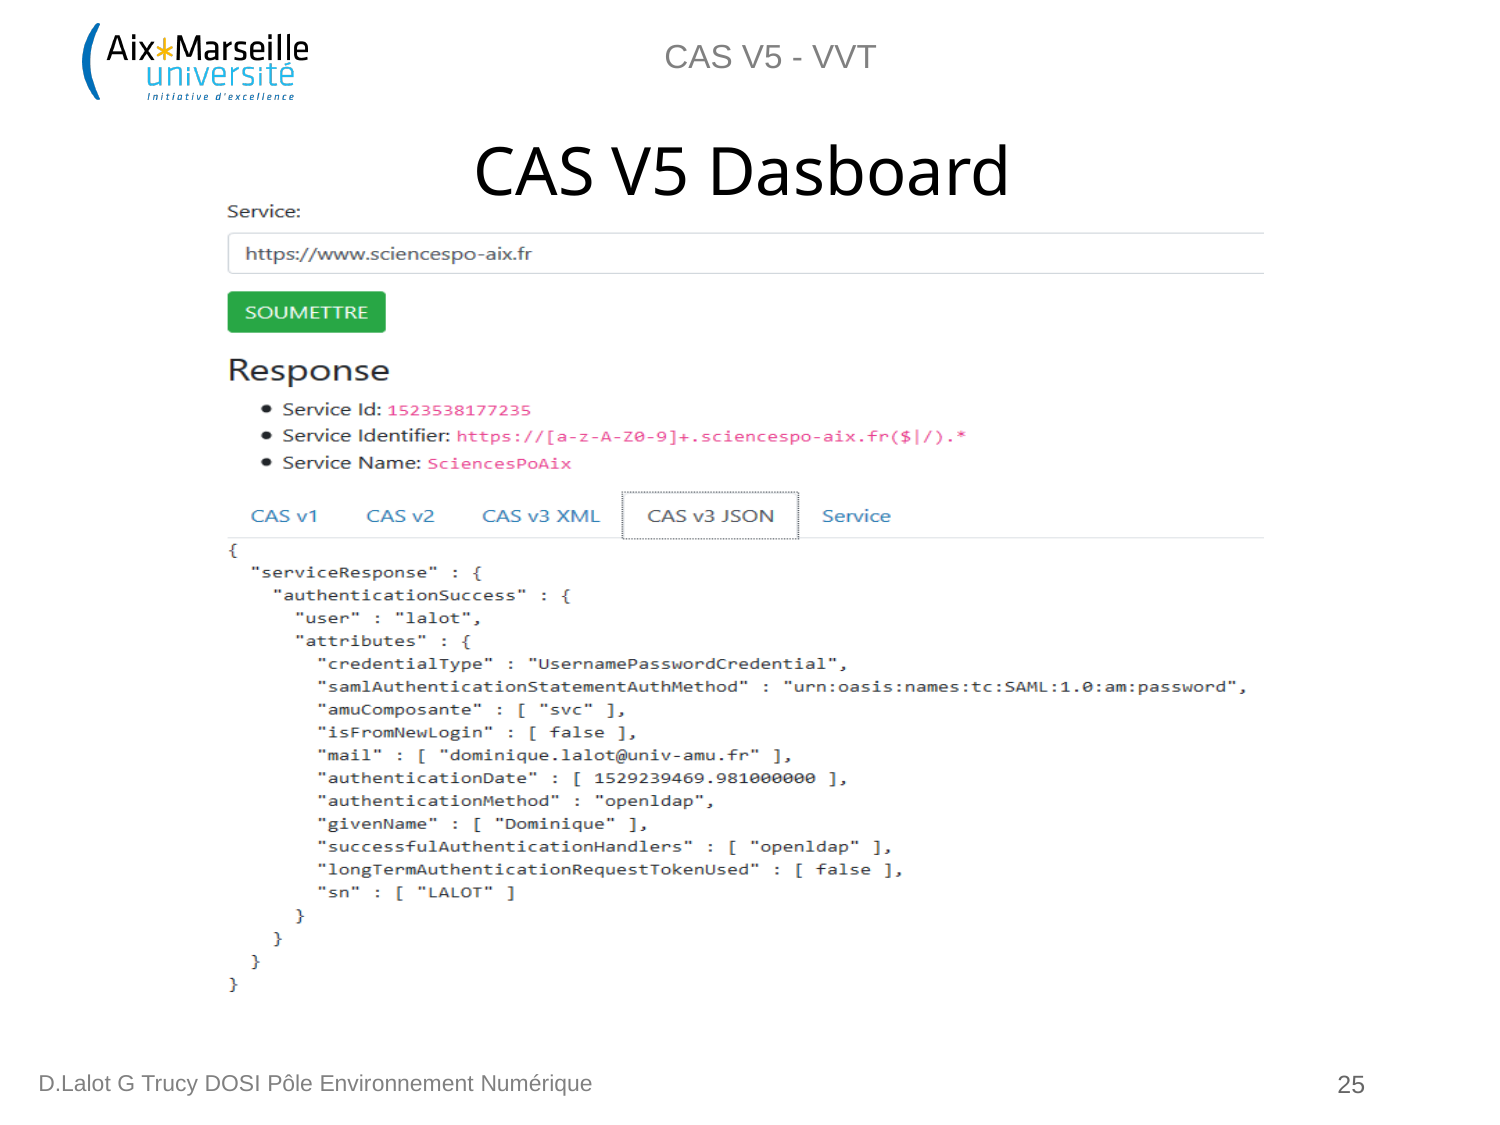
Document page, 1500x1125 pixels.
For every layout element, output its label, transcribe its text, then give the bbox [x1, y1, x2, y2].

title CAS V5 Dasboard [67, 75, 1418, 264]
picture [214, 200, 1264, 1004]
picture [82, 23, 308, 75]
